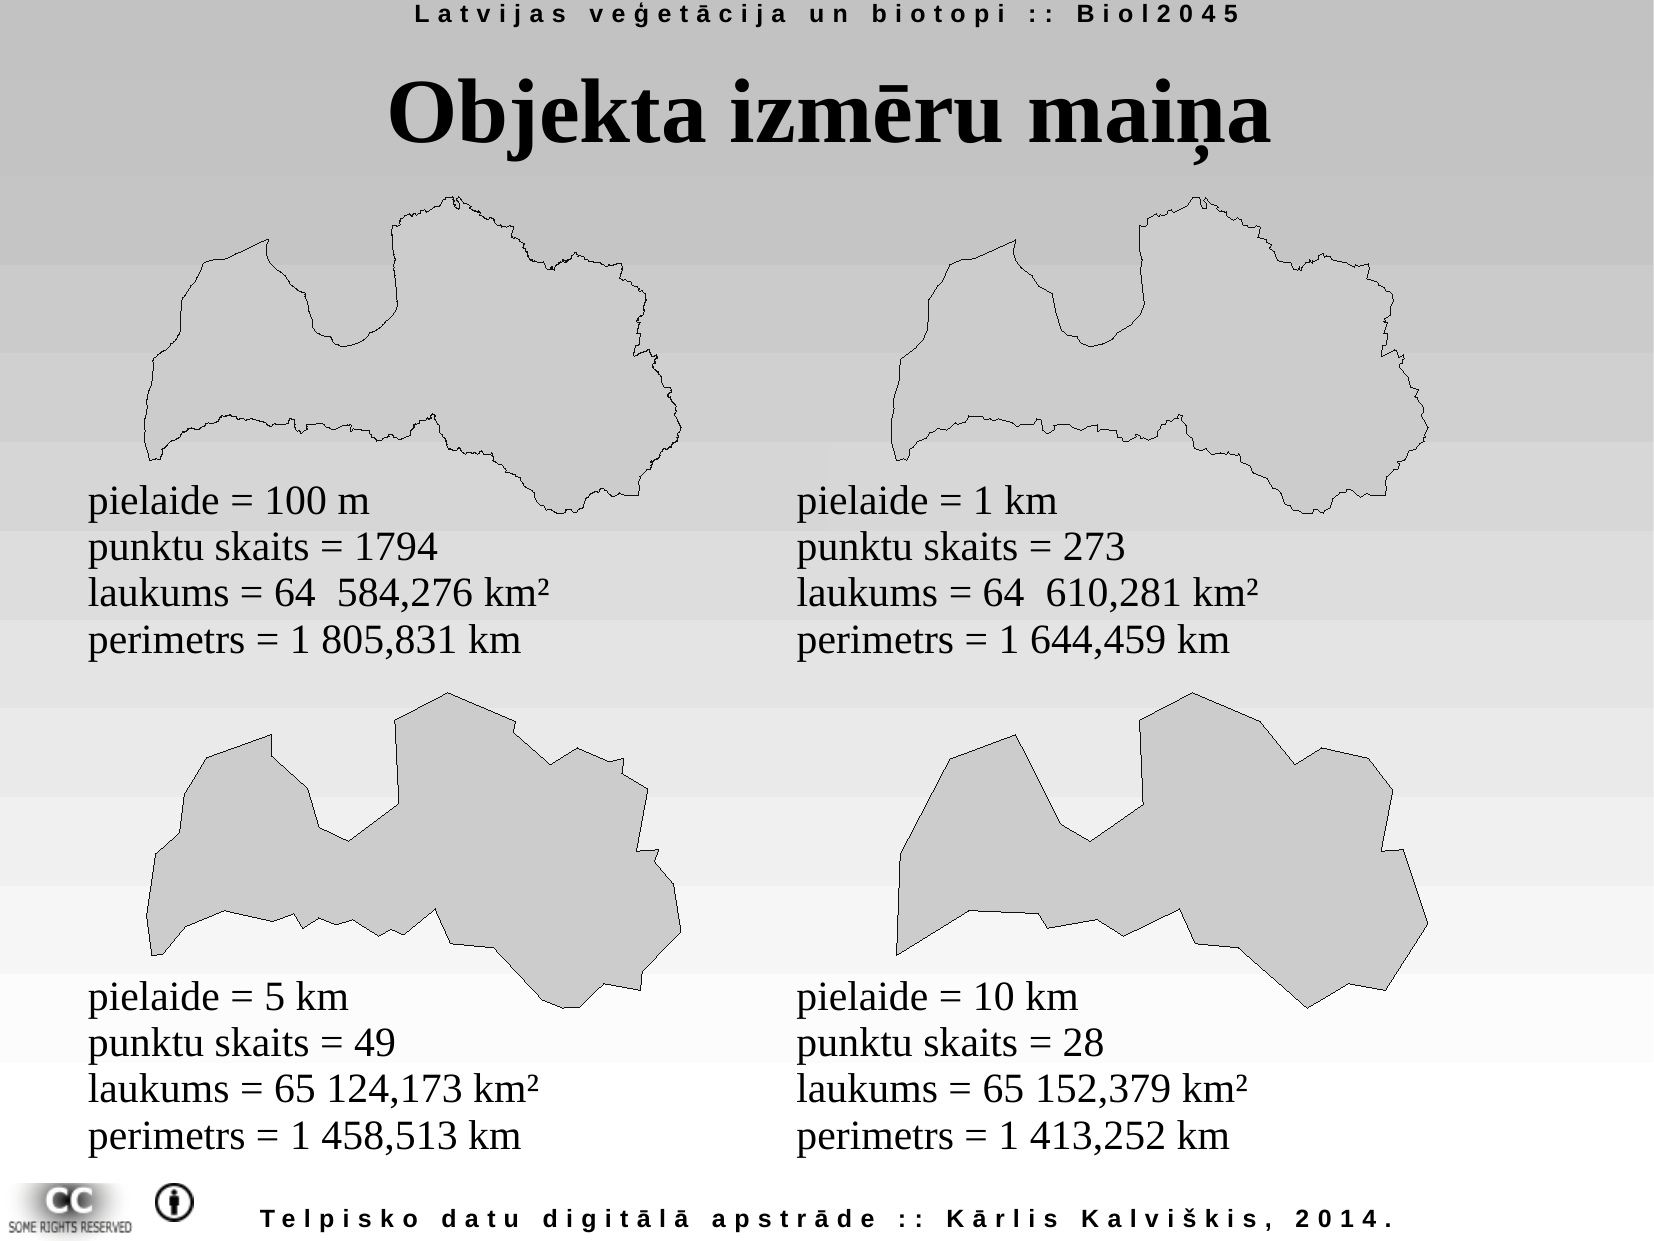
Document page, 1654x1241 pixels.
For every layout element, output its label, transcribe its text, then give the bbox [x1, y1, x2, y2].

text_box pielaide = 10 km punktu skaits = 28 laukums = 65 152,379 km² perimetrs = 1 413,252 km [796, 973, 1248, 1159]
text_box [146, 692, 681, 1009]
text_box [896, 692, 1428, 1009]
text_box [144, 196, 682, 514]
picture [0, 0, 1654, 1241]
title Objekta izmēru maiņa [34, 61, 1626, 296]
text_box pielaide = 100 m punktu skaits = 1794 laukums = 64 584,276 km² perimetrs = 1 805,831 km [87, 477, 550, 663]
text_box pielaide = 1 km punktu skaits = 273 laukums = 64 610,281 km² perimetrs = 1 644,459 km [796, 477, 1258, 663]
text_box [891, 197, 1429, 514]
text_box pielaide = 5 km punktu skaits = 49 laukums = 65 124,173 km² perimetrs = 1 458,513 km [87, 973, 539, 1159]
